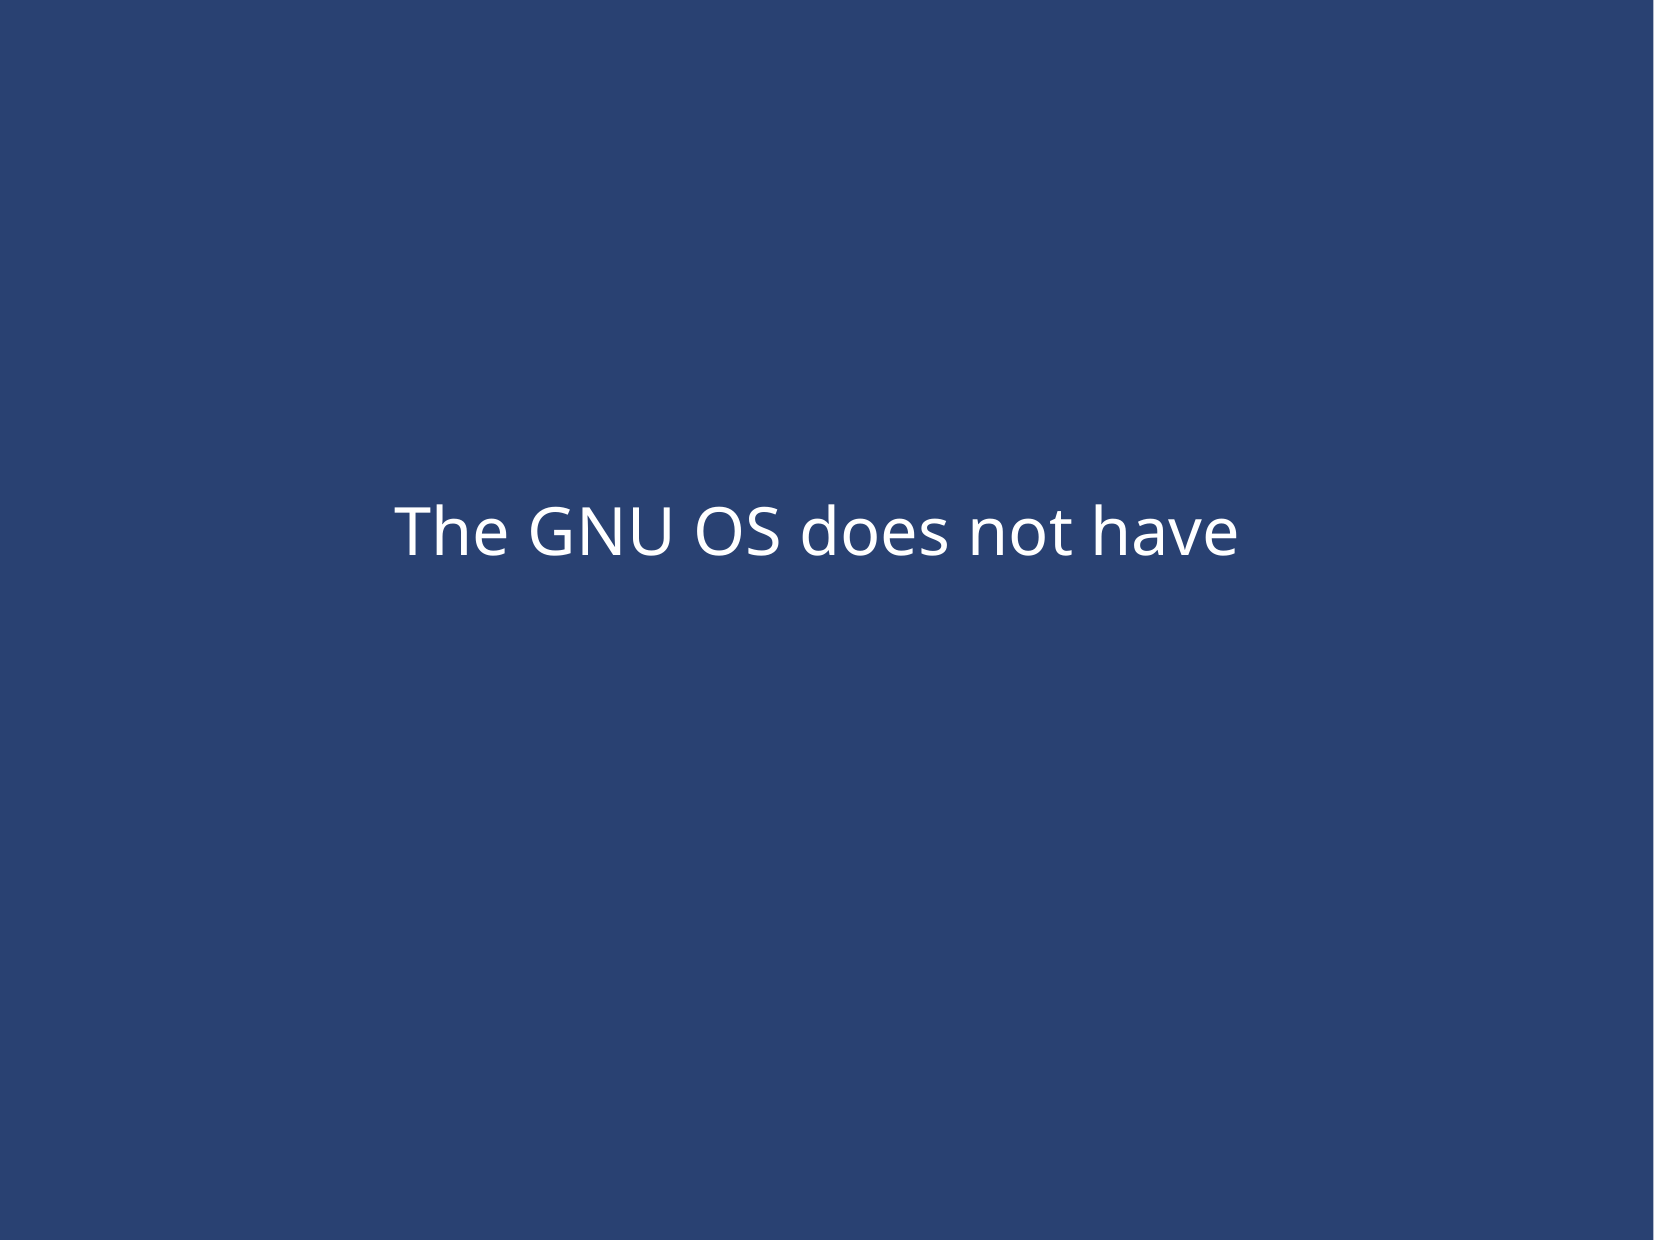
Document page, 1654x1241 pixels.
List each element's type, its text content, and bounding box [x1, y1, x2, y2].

subtitle The GNU OS does not have [82, 49, 1571, 1109]
